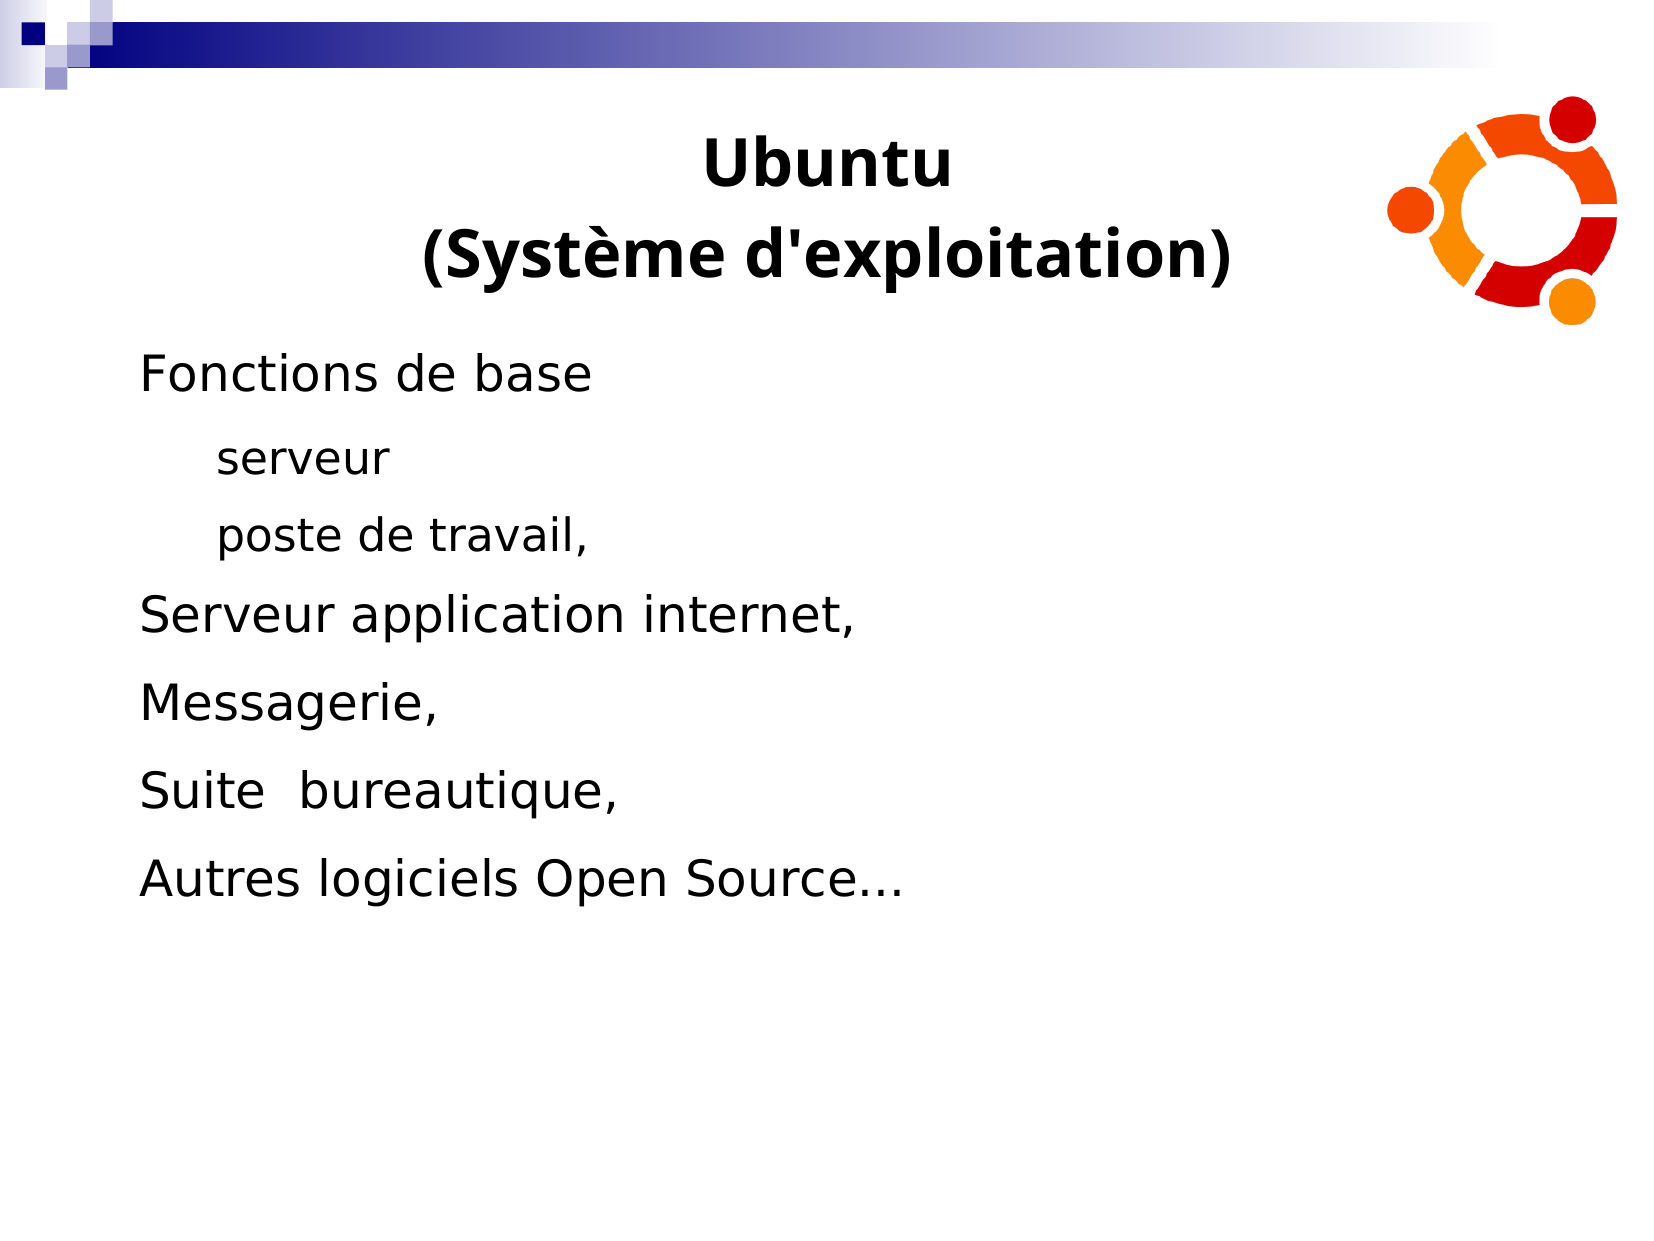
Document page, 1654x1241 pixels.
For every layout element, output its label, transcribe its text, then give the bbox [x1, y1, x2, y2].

picture [1375, 83, 1634, 336]
list Fonctions de base serveur poste de travail, Serveur application internet, Messagerie, Suite bureautique, Autres logiciels Open Source... [121, 344, 1534, 1127]
title Ubuntu (Système d'exploitation) [121, 102, 1375, 311]
